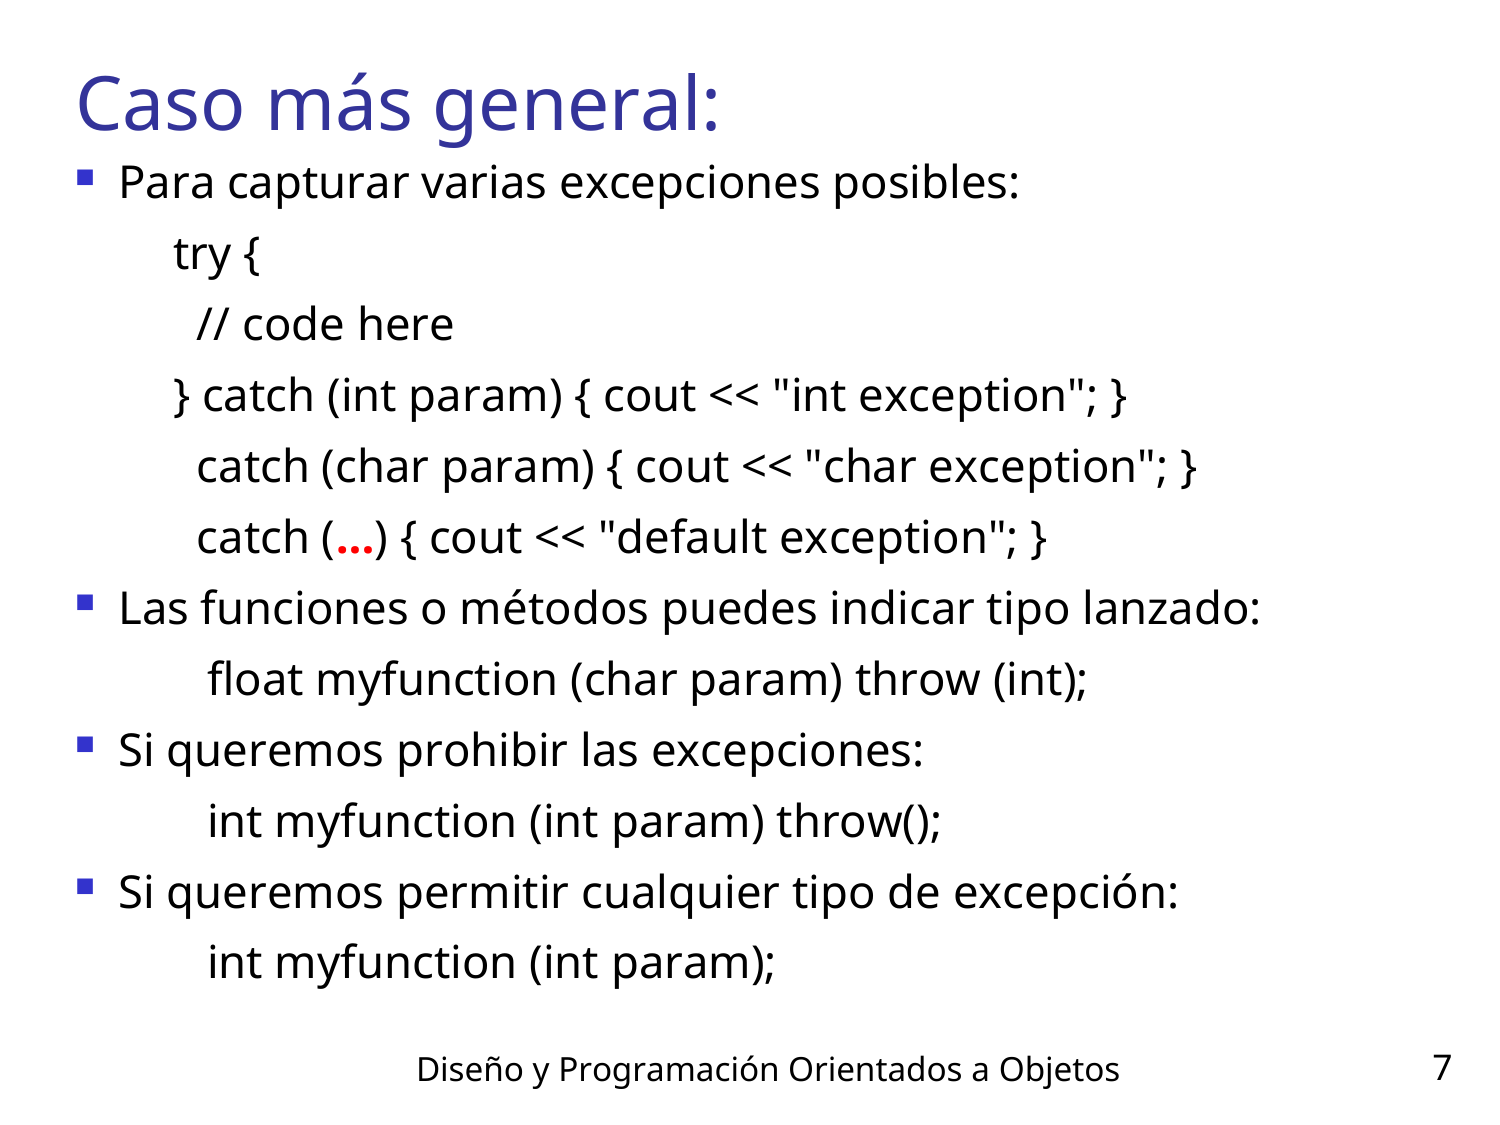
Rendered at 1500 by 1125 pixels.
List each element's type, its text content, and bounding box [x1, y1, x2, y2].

title Caso más general: [75, 19, 1466, 183]
list Para capturar varias excepciones posibles: try { // code here } catch (int param) { cout << "int exception"; } catch (char param) { cout << "char exception"; } catch (...) { cout << "default exception"; } Las funciones o métodos puedes indicar tipo lanzado: float myfunction (char param) throw (int); Si queremos prohibir las excepciones: int myfunction (int param) throw(); Si queremos permitir cualquier tipo de excepción: int myfunction (int param); [75, 149, 1463, 1013]
